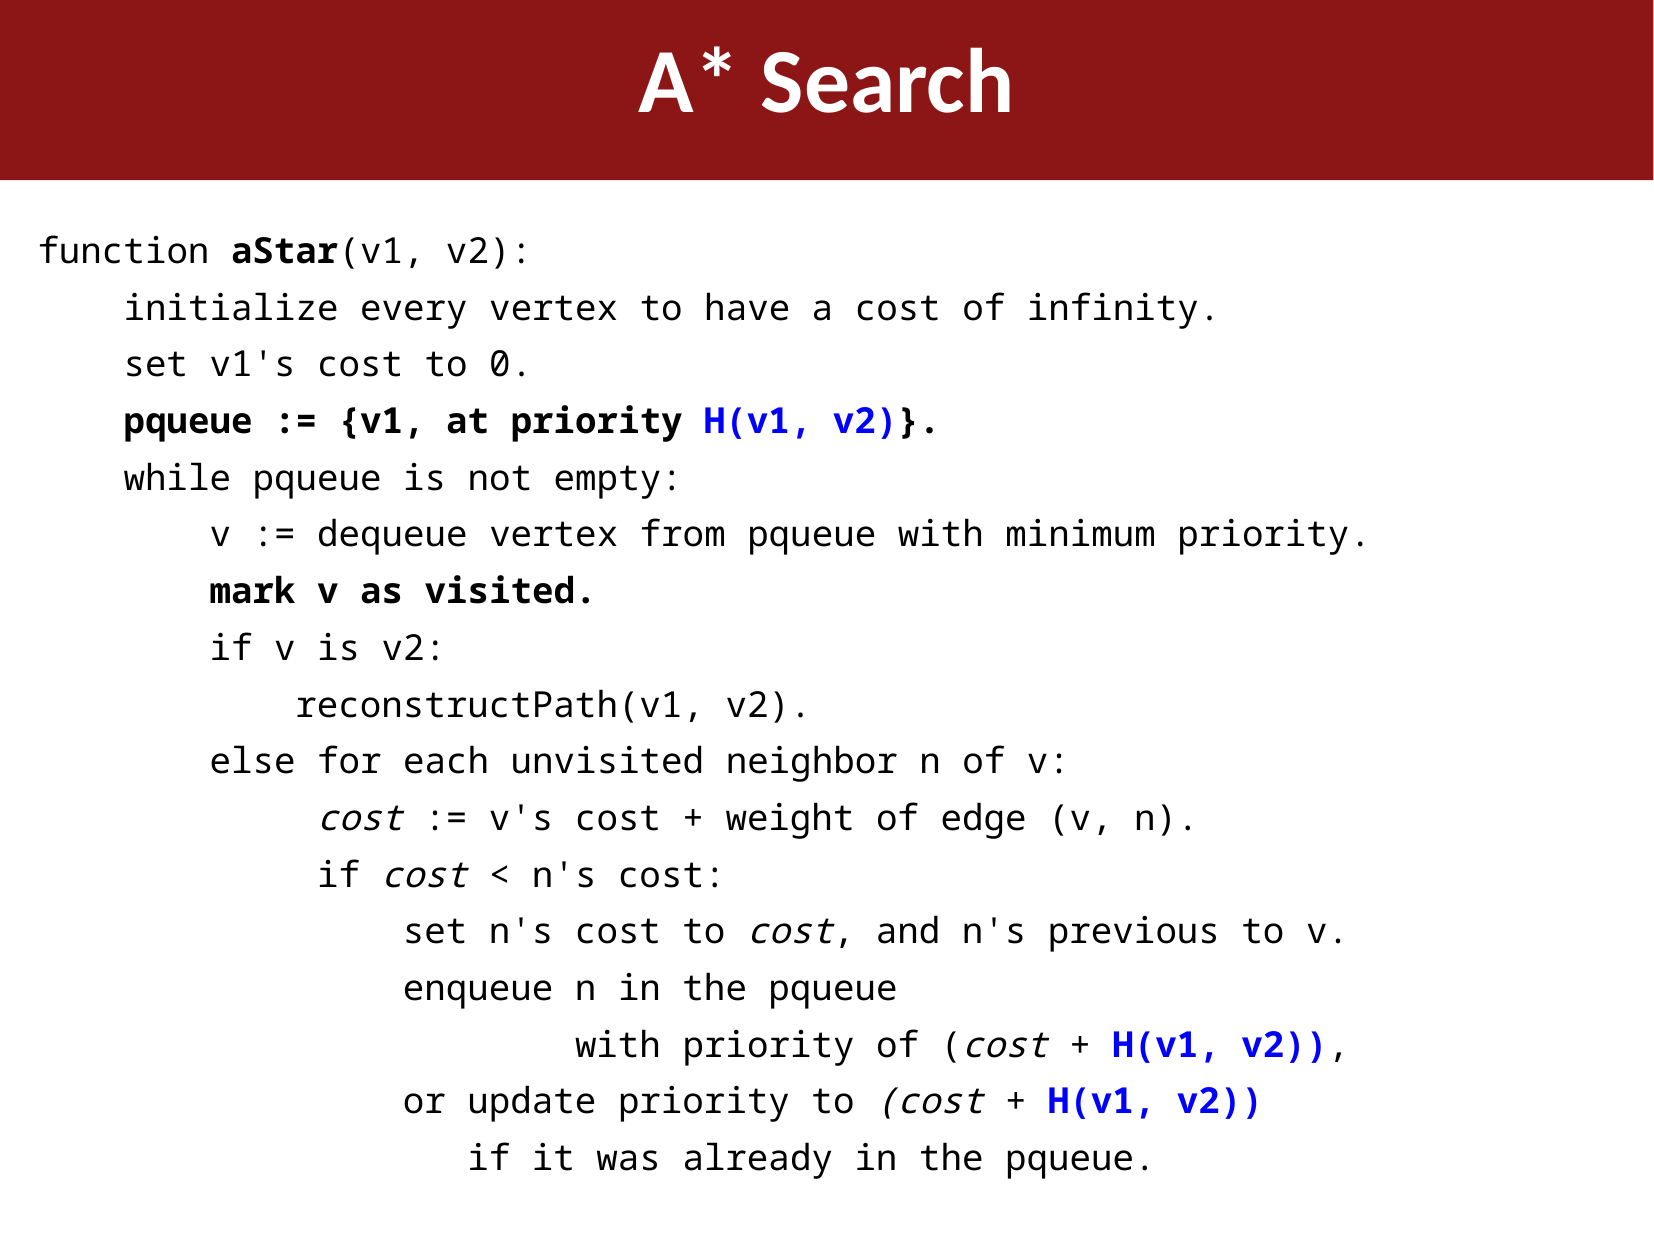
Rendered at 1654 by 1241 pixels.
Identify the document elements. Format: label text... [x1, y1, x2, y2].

title A* Search [0, 0, 1654, 181]
list function aStar(v1, v2): initialize every vertex to have a cost of infinity. set v1's cost to 0. pqueue := {v1, at priority H(v1, v2)}. while pqueue is not empty: v := dequeue vertex from pqueue with minimum priority. mark v as visited. if v is v2: reconstructPath(v1, v2). else for each unvisited neighbor n of v: cost := v's cost + weight of edge (v, n). if cost < n's cost: set n's cost to cost, and n's previous to v. enqueue n in the pqueue with priority of (cost + H(v1, v2)), or update priority to (cost + H(v1, v2)) if it was already in the pqueue. [37, 225, 1636, 1186]
